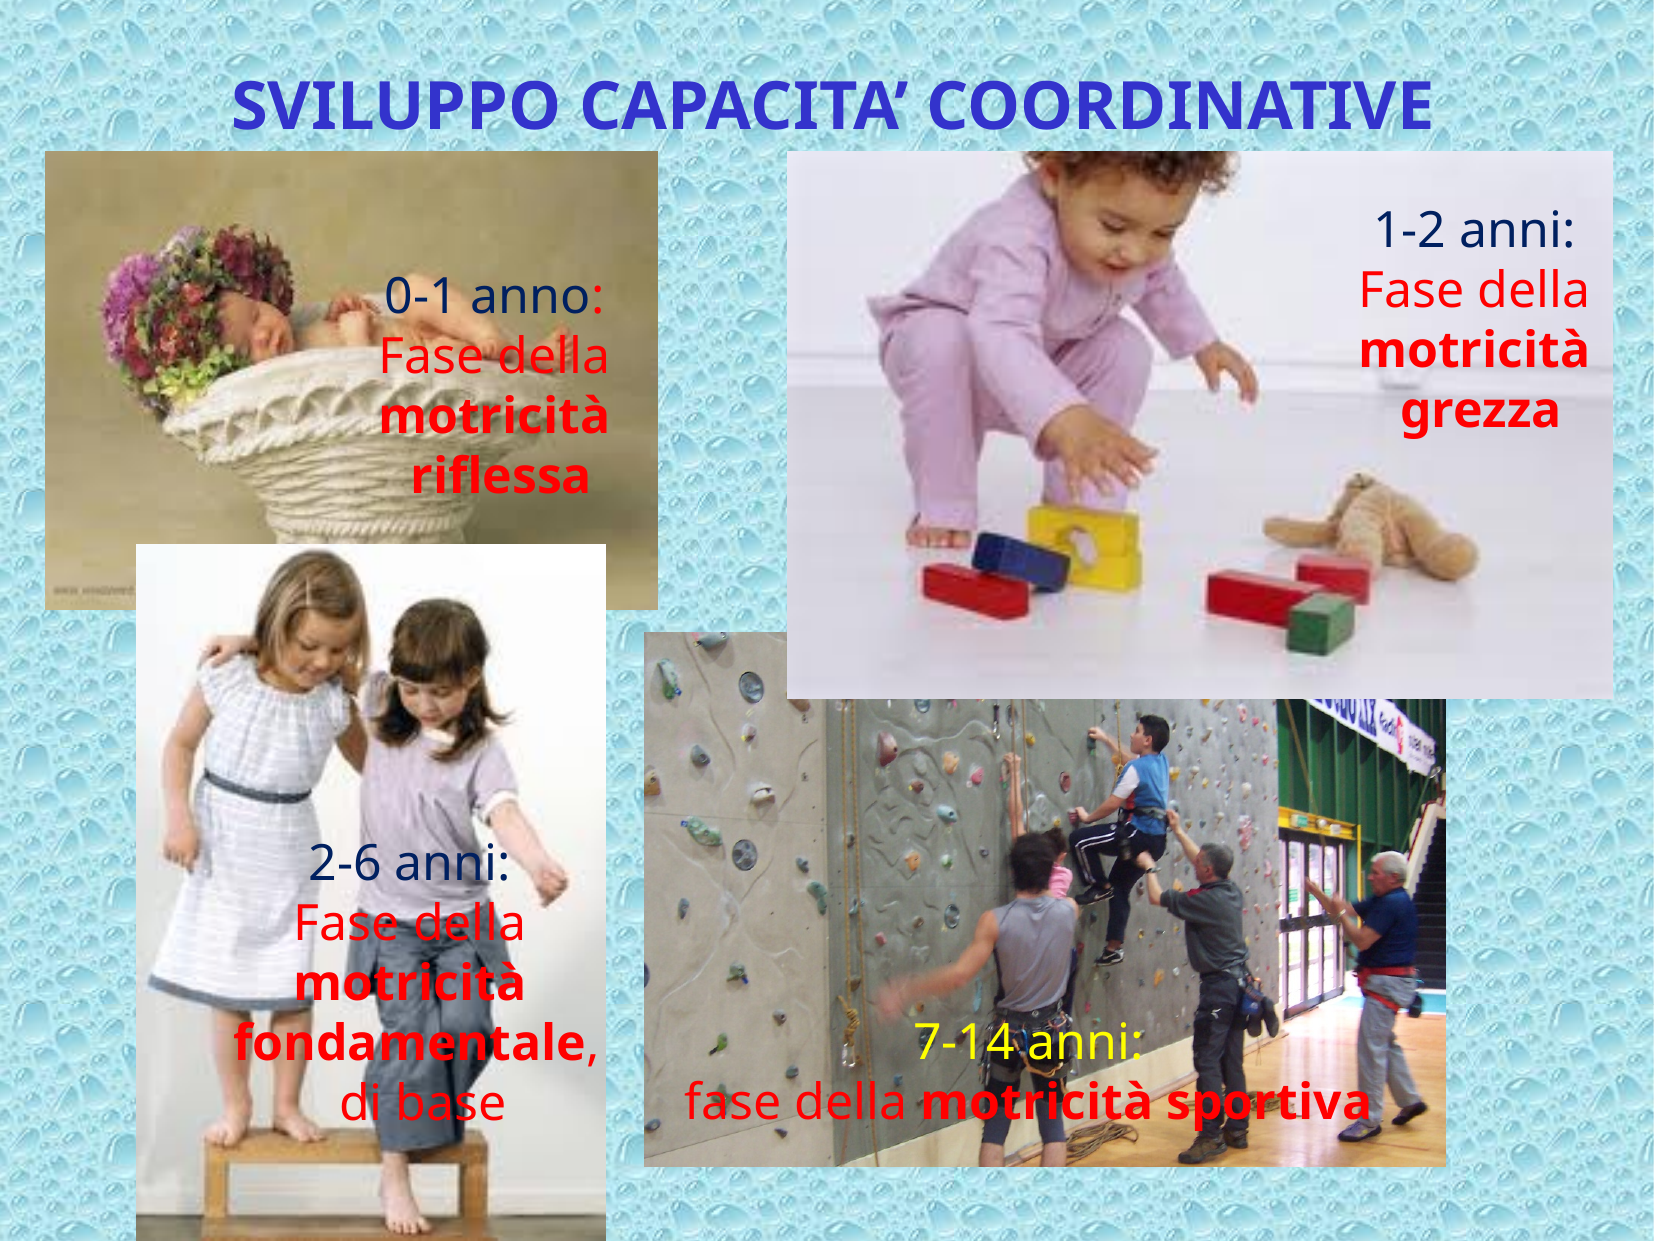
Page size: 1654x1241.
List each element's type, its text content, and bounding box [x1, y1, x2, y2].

picture [0, 0, 1654, 1241]
text_box SVILUPPO CAPACITA’ COORDINATIVE [58, 0, 1609, 207]
text_box 7-14 anni: fase della motricità sportiva [618, 1001, 1439, 1198]
text_box 0-1 anno: Fase della motricità riflessa [201, 256, 801, 572]
text_box 1-2 anni: Fase della motricità grezza [1217, 190, 1654, 446]
text_box 2-6 anni: Fase della motricità fondamentale, di base [162, 822, 671, 1199]
